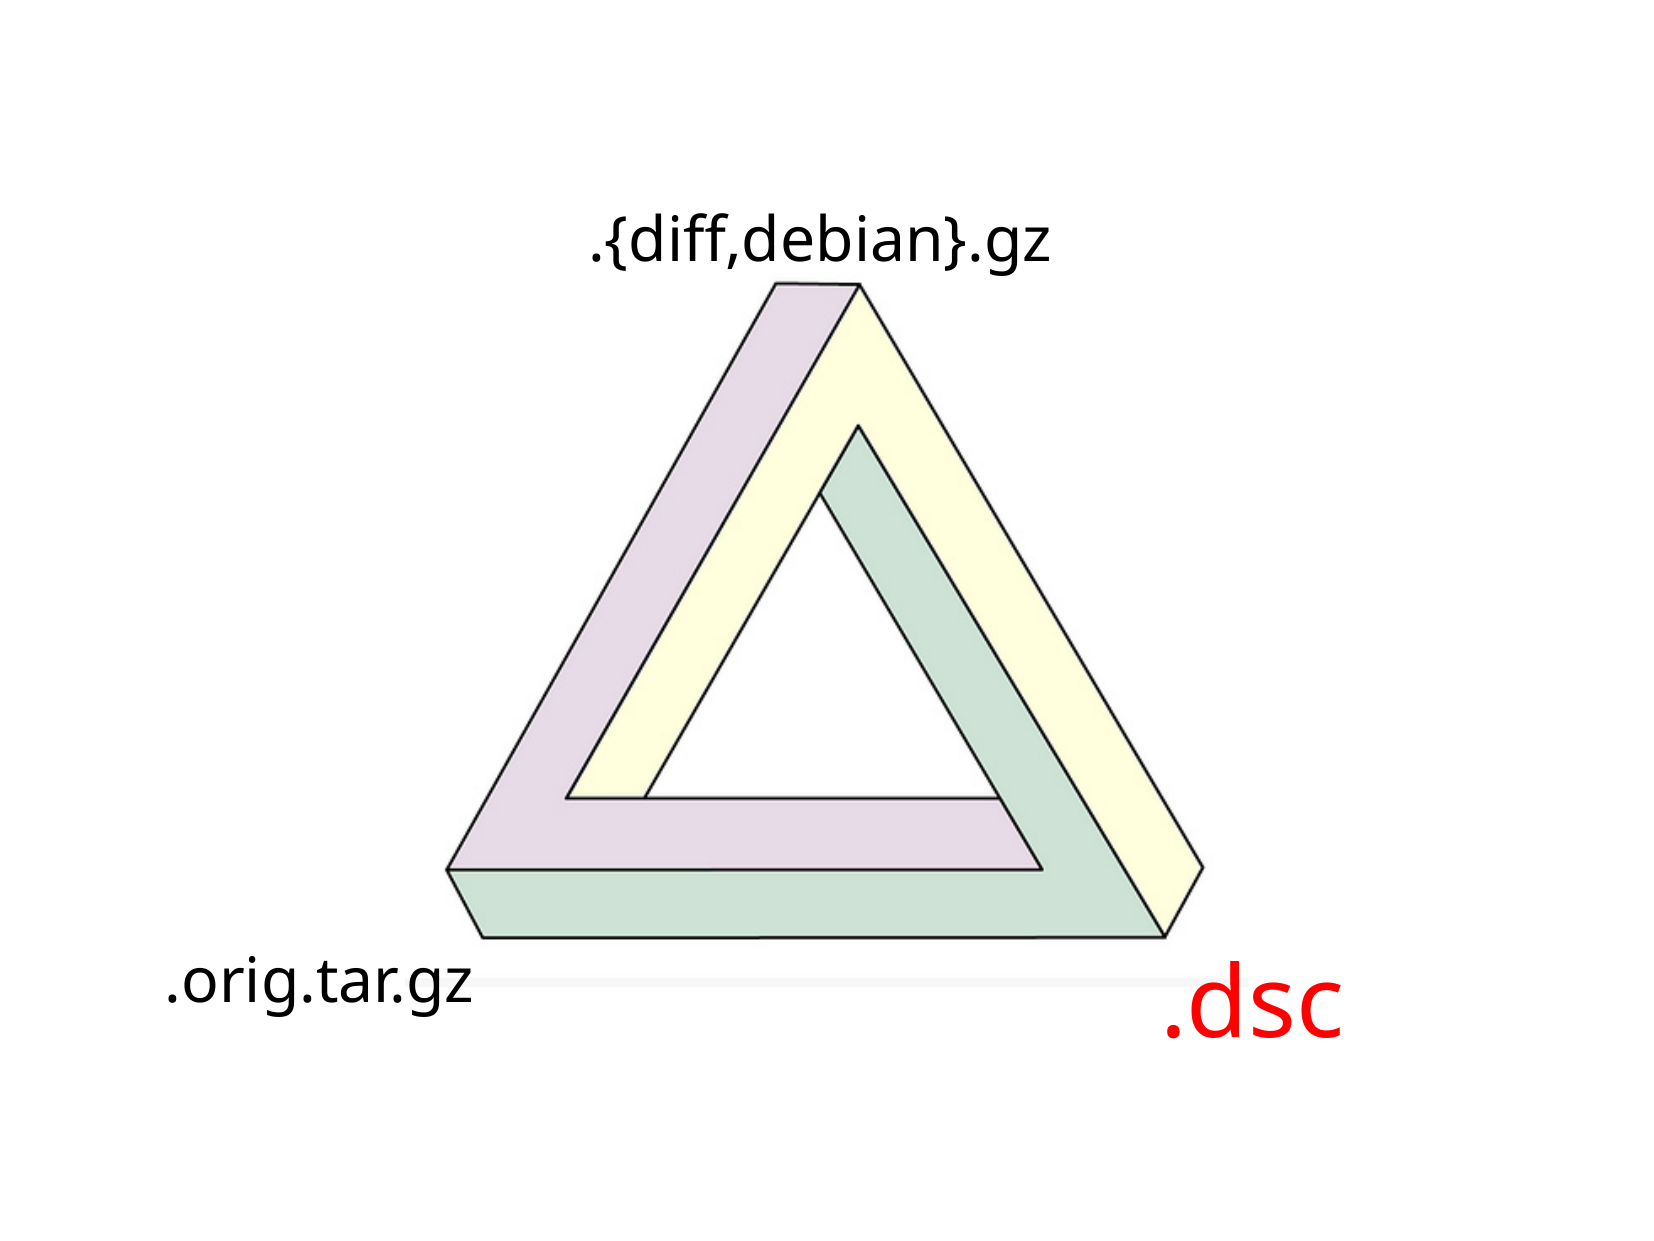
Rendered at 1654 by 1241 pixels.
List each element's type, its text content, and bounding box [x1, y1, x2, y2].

picture [405, 246, 1248, 987]
text_box .{diff,debian}.gz [573, 187, 1050, 273]
text_box .dsc [1145, 923, 1350, 1051]
text_box .orig.tar.gz [149, 927, 484, 1013]
